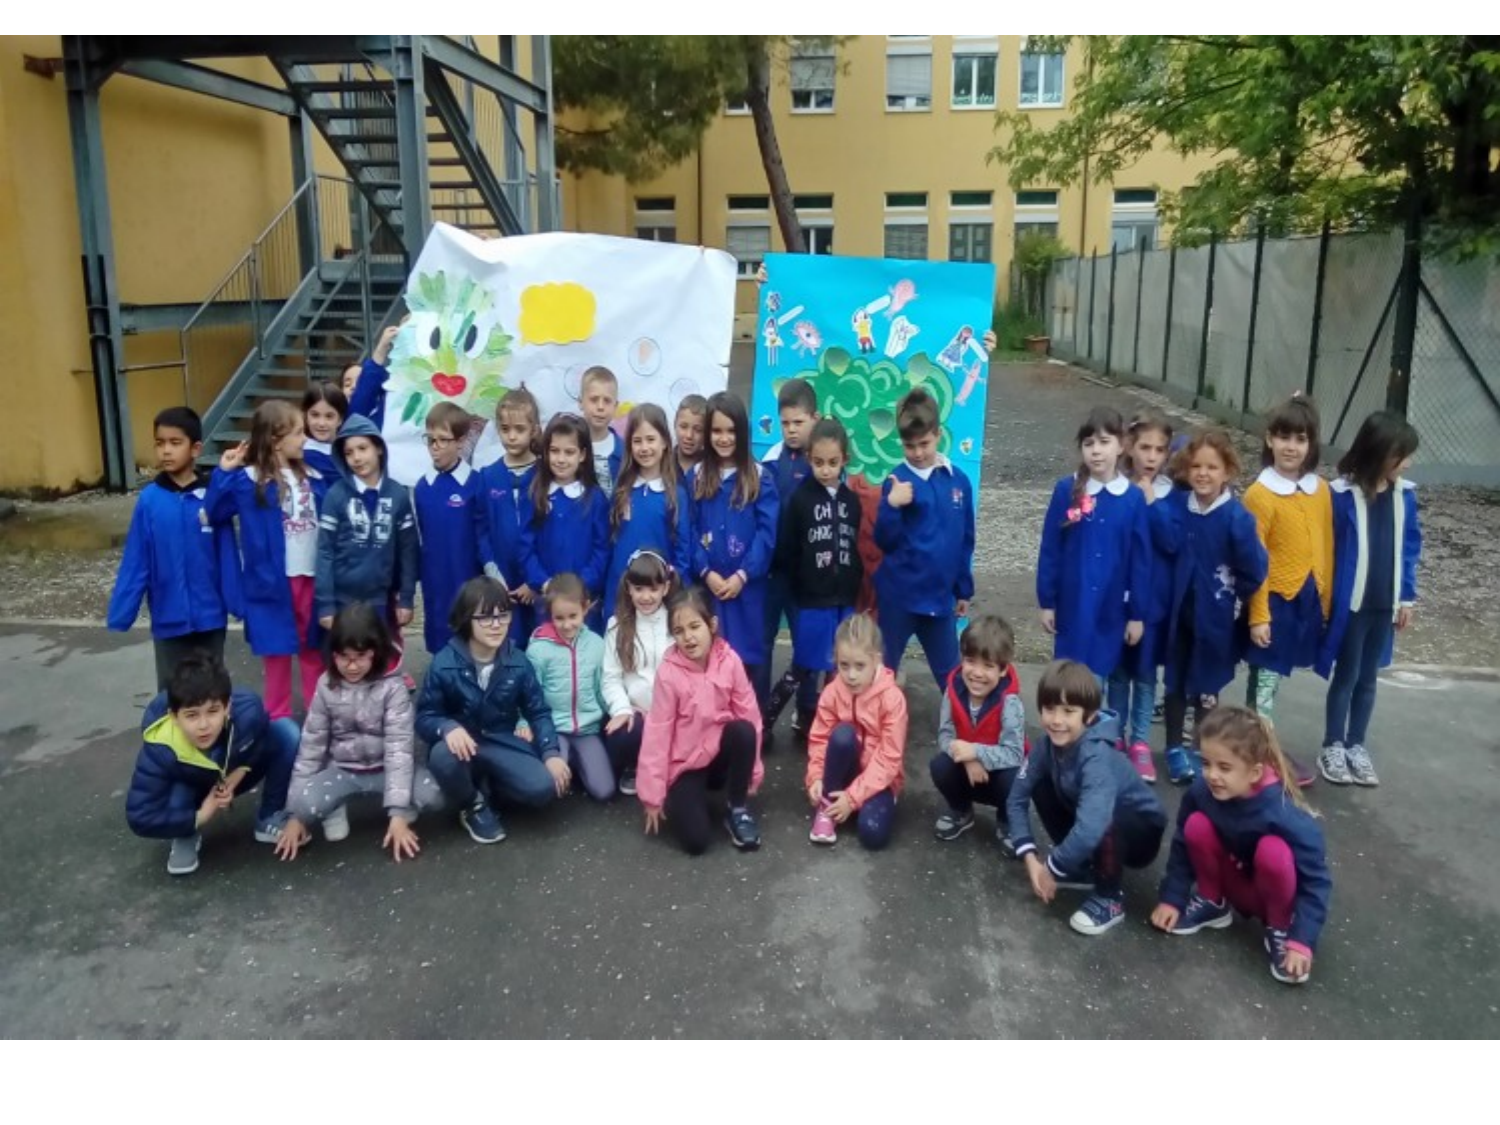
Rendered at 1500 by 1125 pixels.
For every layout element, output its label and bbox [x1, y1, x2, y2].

picture [0, 35, 1500, 1040]
